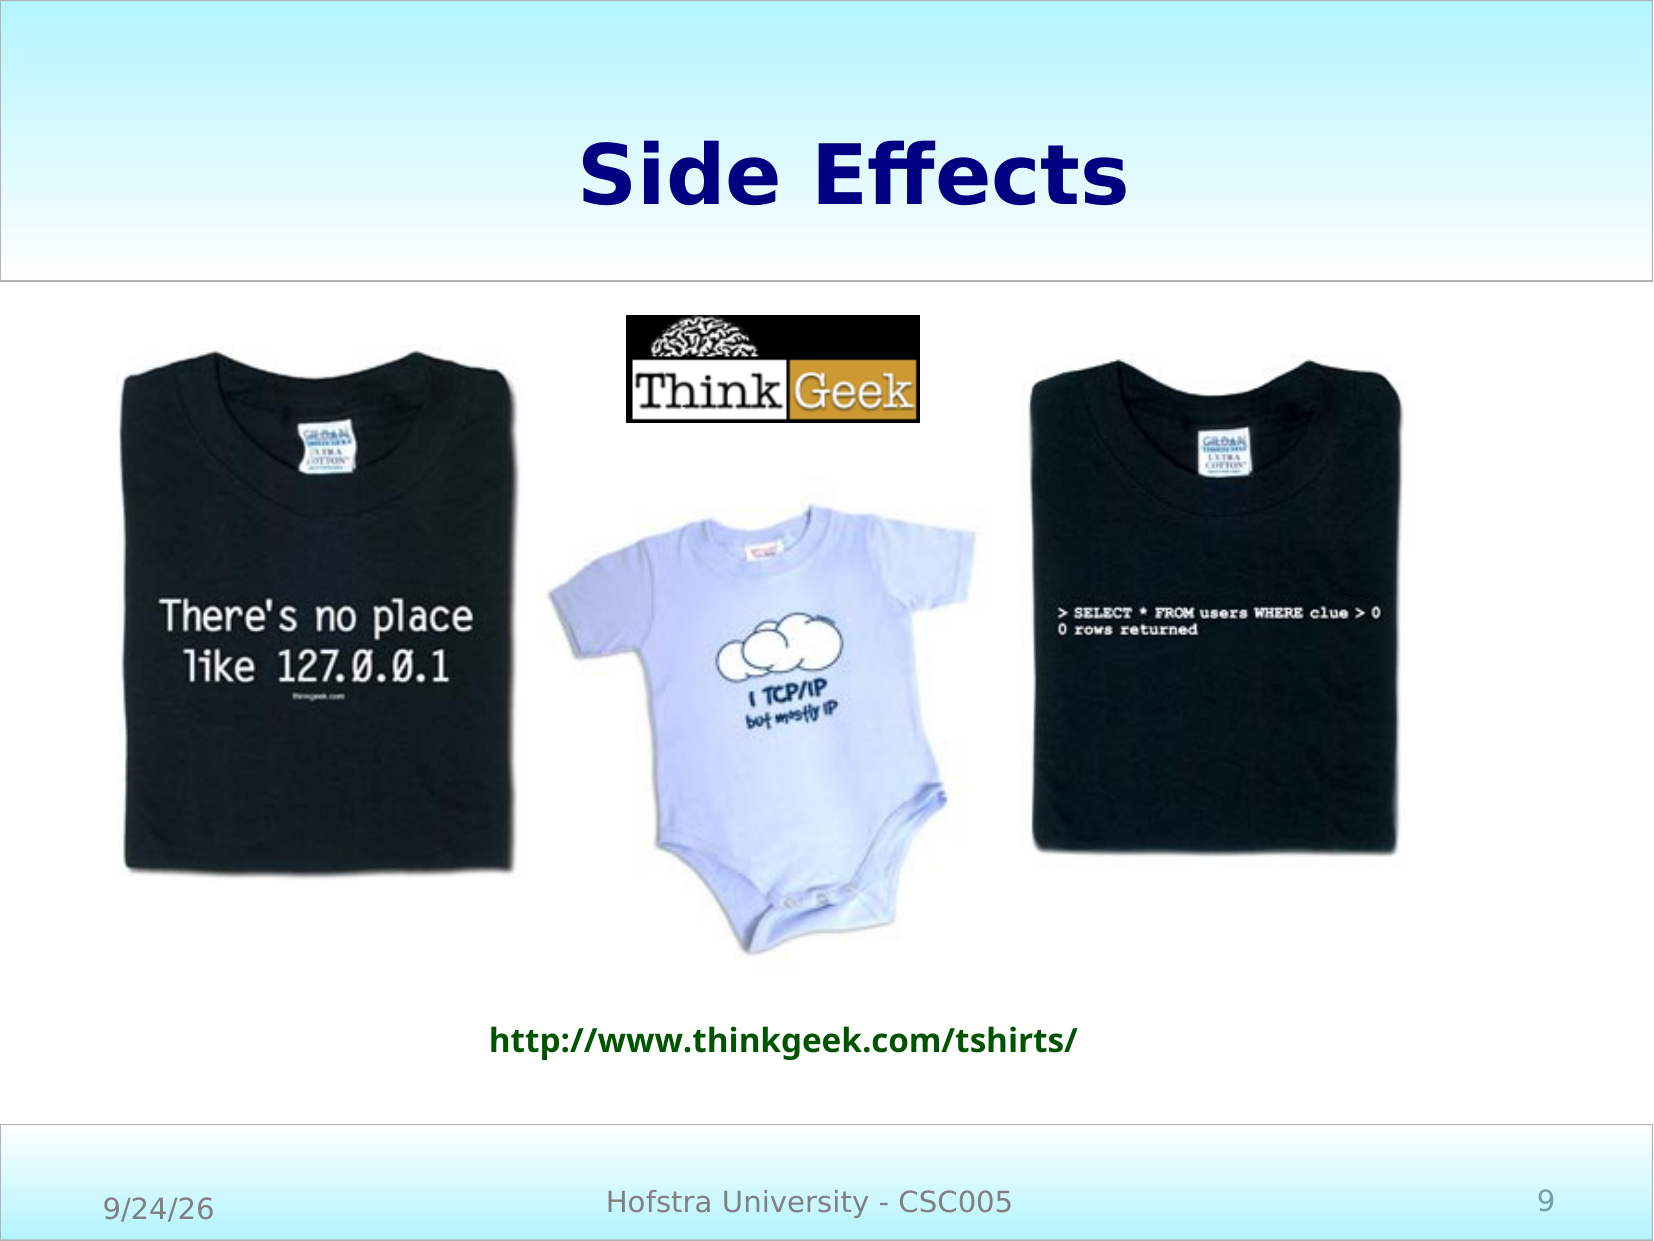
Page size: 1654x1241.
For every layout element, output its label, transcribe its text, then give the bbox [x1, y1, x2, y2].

title Side Effects [151, 75, 1557, 276]
picture [626, 315, 920, 423]
picture [1020, 353, 1413, 869]
text_box http://www.thinkgeek.com/tshirts/ [474, 1008, 1094, 1070]
picture [115, 344, 523, 884]
picture [536, 477, 991, 975]
